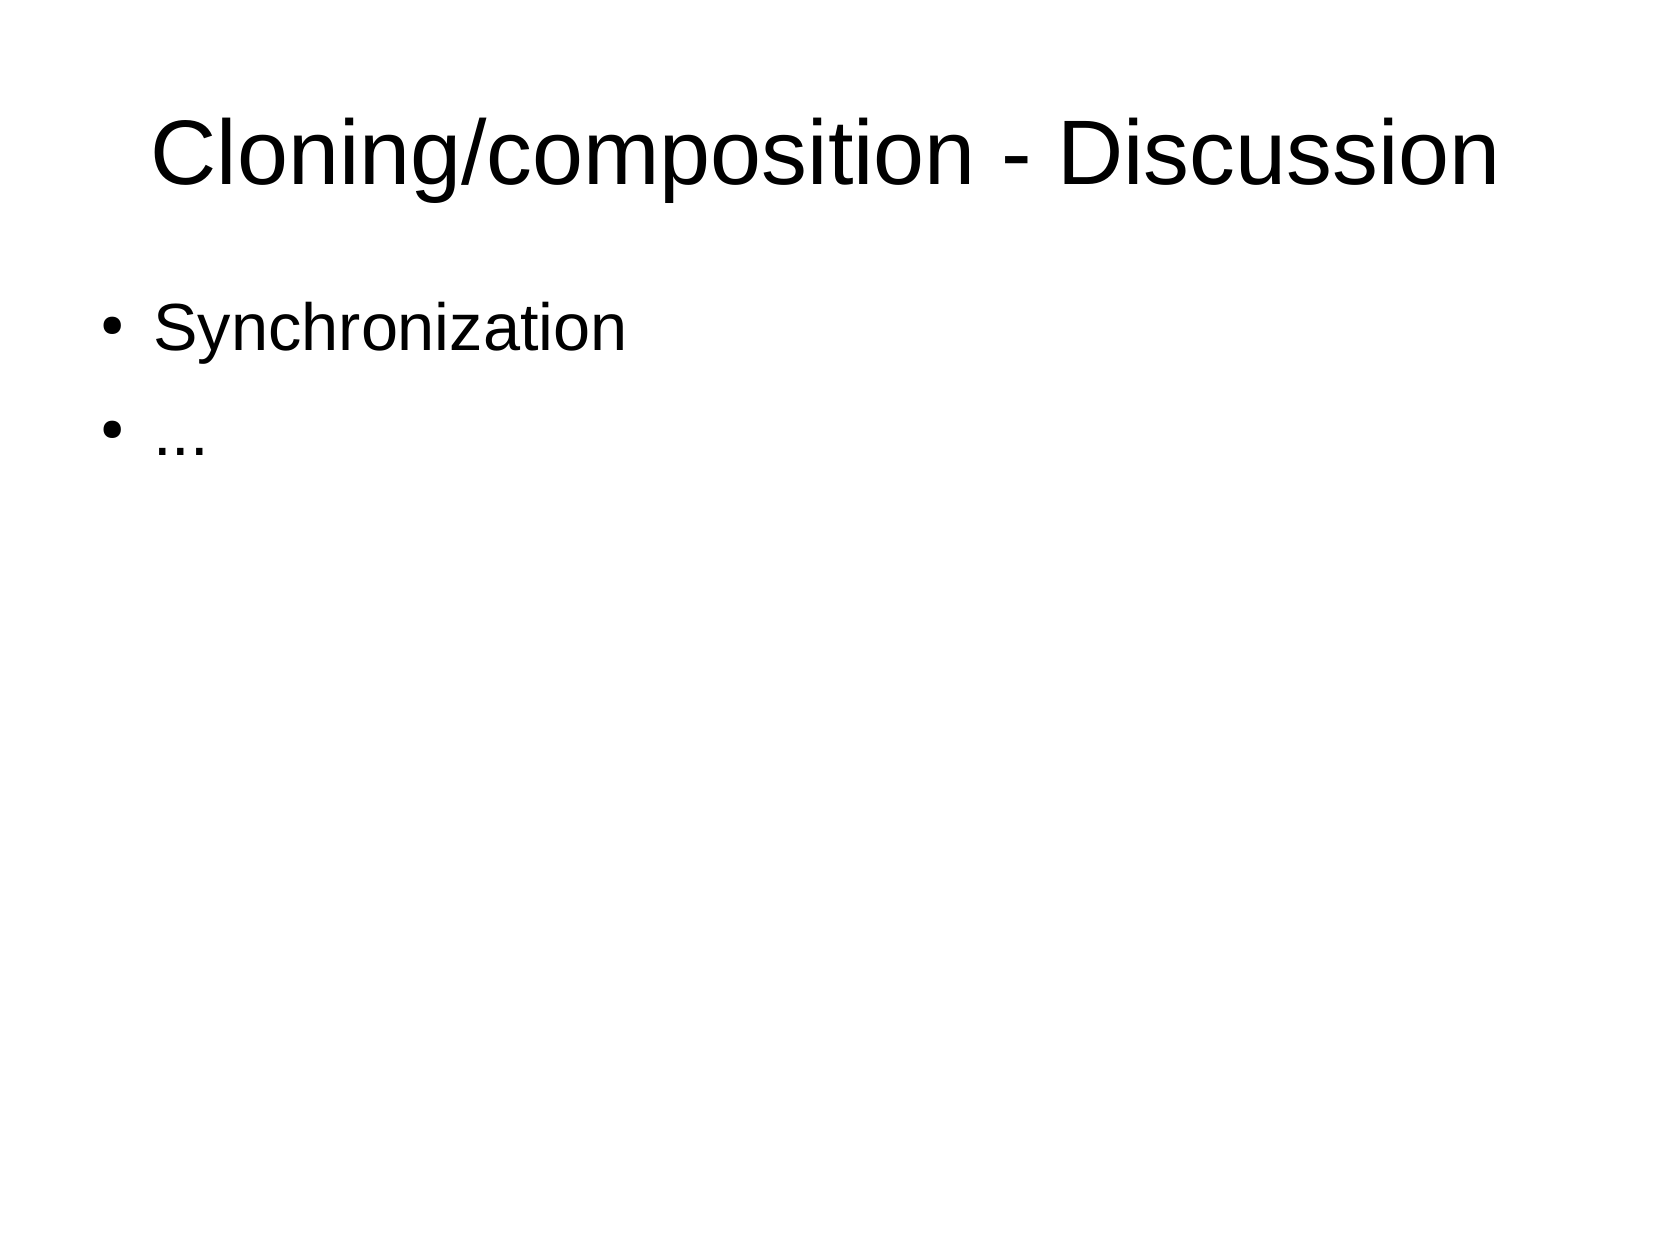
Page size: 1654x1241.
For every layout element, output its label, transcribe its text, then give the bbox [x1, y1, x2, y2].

list Synchronization ... [82, 290, 1571, 1109]
title Cloning/composition - Discussion [82, 49, 1571, 257]
